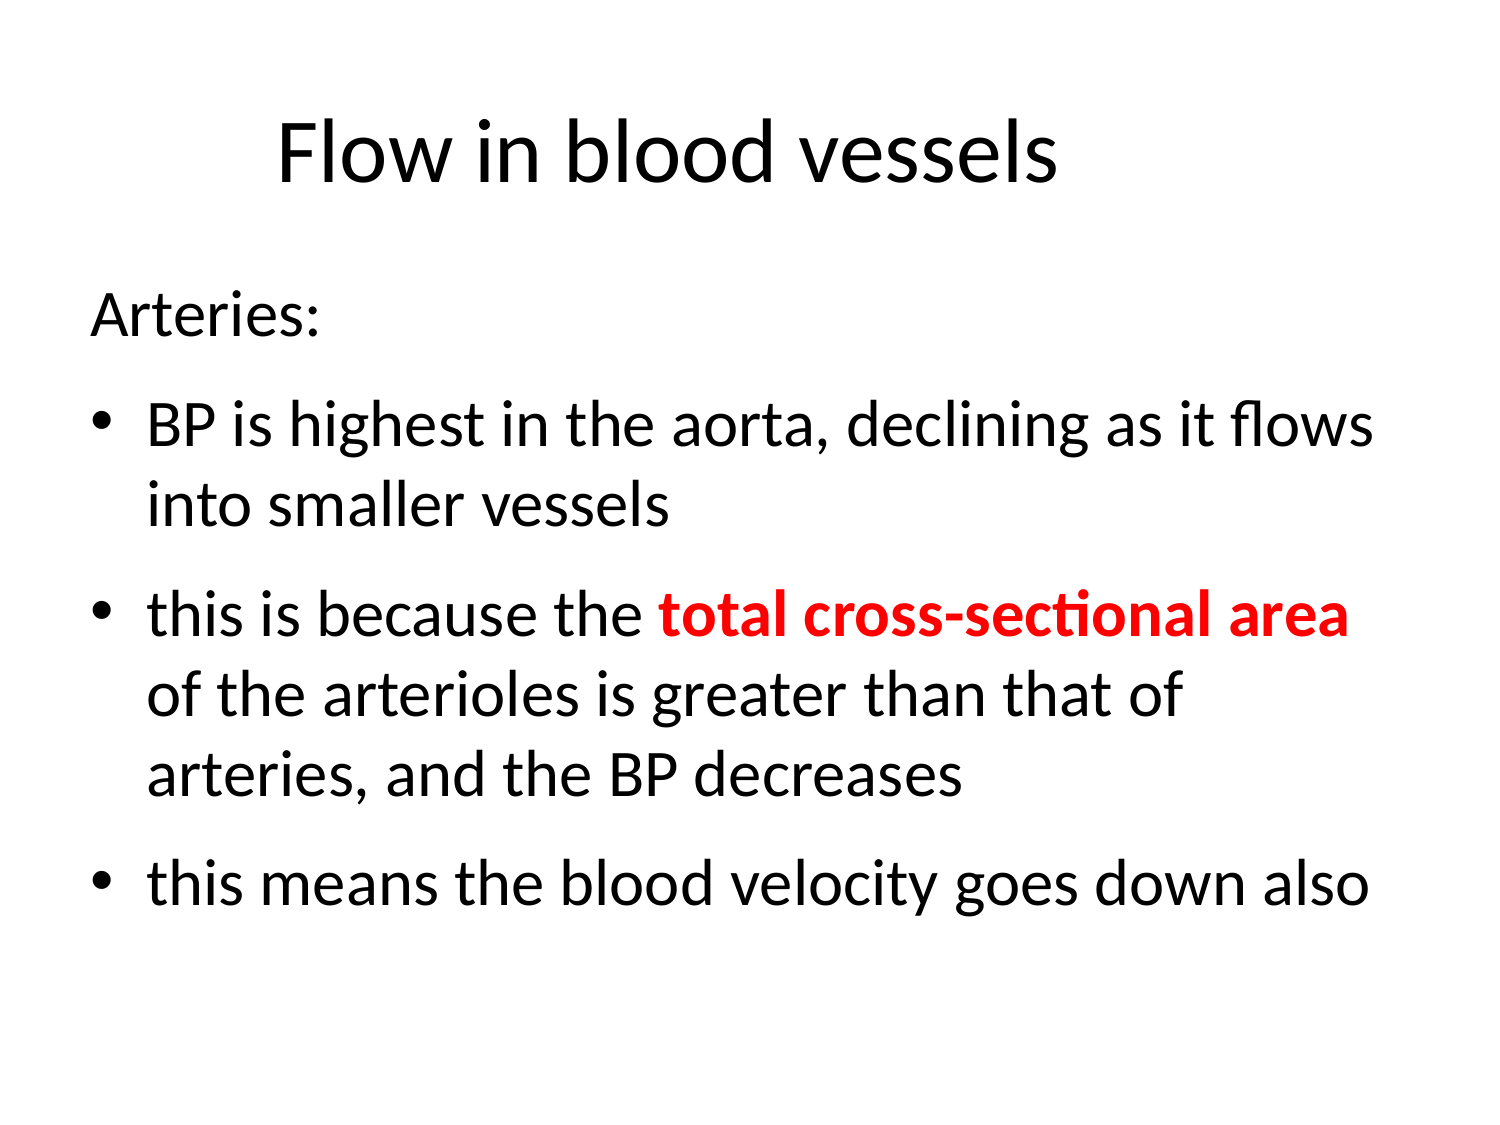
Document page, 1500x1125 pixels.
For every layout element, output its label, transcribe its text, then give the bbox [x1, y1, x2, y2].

title Flow in blood vessels [75, 52, 1263, 240]
list Arteries: BP is highest in the aorta, declining as it flows into smaller vessels this is because the total cross-sectional area of the arterioles is greater than that of arteries, and the BP decreases this means the blood velocity goes down also [75, 262, 1425, 1005]
